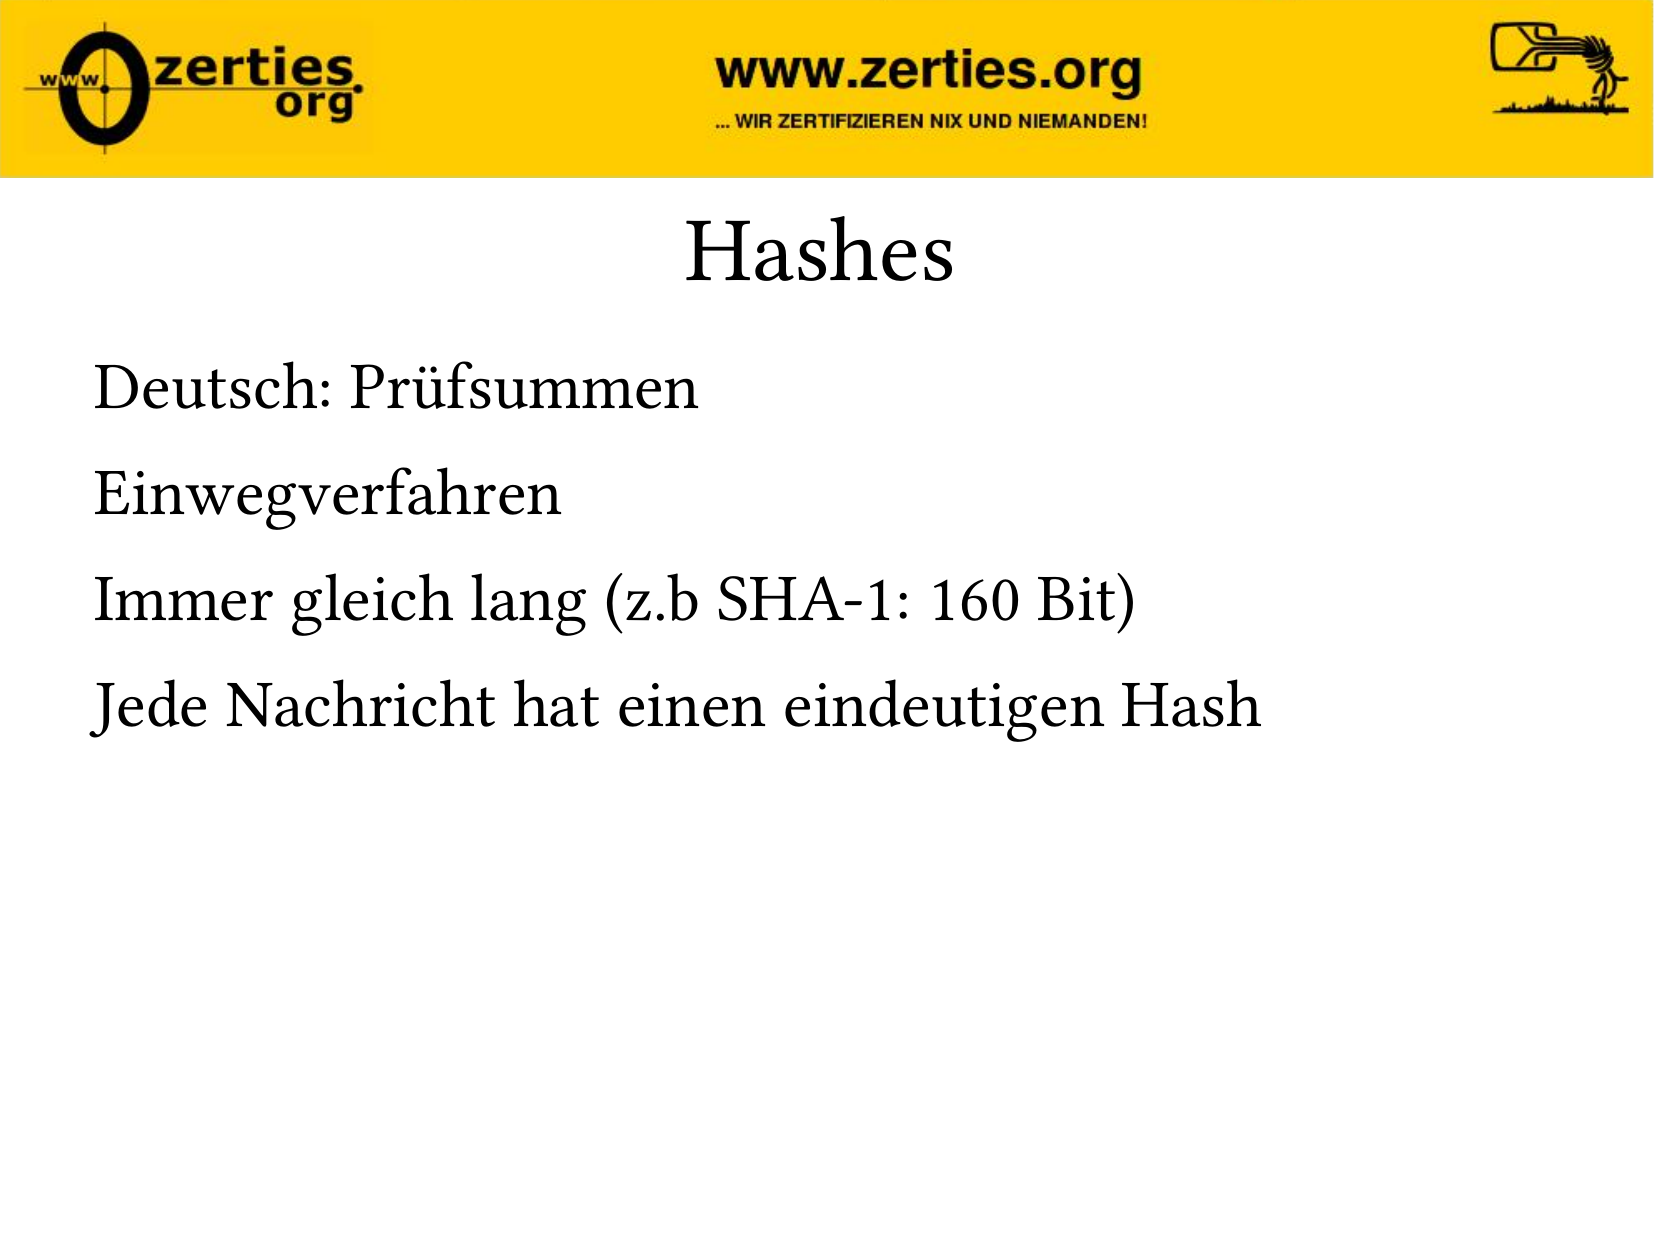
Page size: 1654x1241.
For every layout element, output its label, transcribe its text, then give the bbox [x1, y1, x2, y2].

list Deutsch: Prüfsummen Einwegverfahren Immer gleich lang (z.b SHA-1: 160 Bit) Jede Nachricht hat einen eindeutigen Hash [76, 349, 1565, 1123]
picture [0, 0, 1654, 178]
title Hashes [76, 177, 1565, 326]
